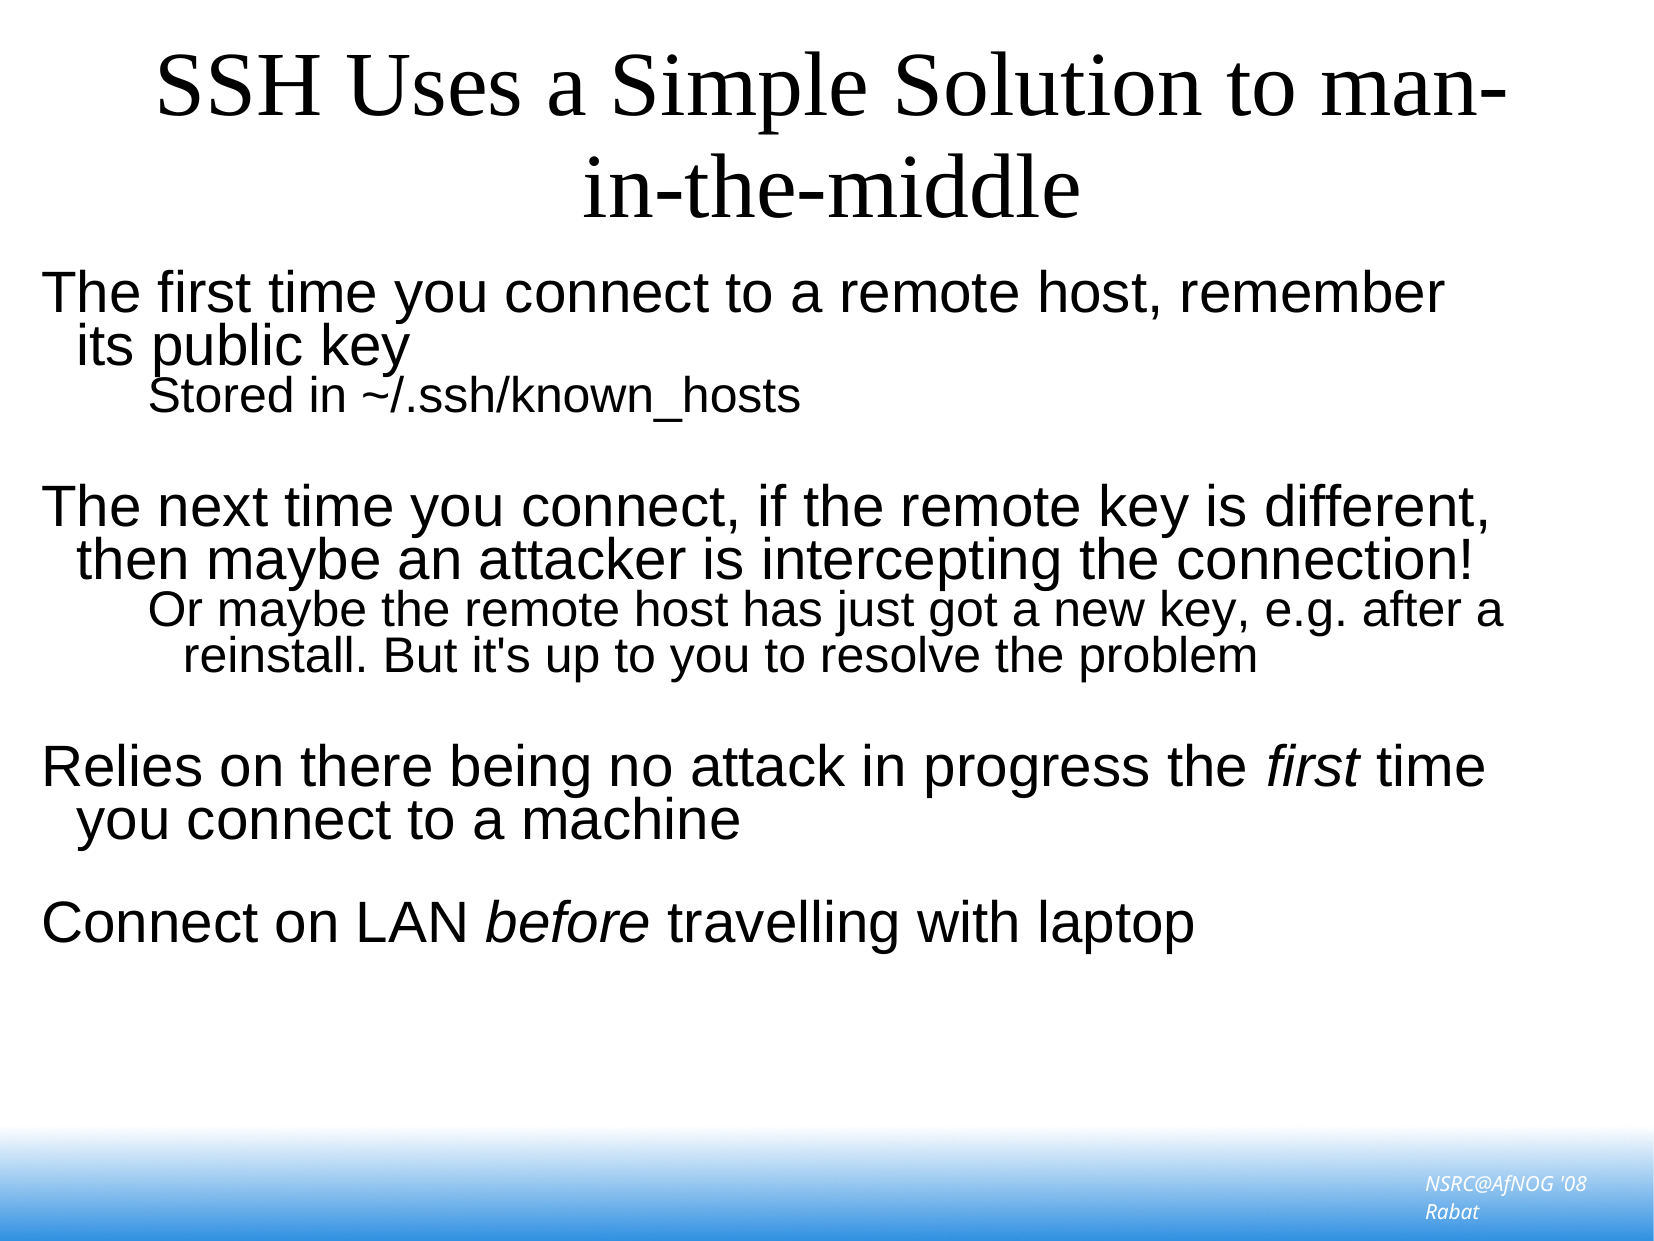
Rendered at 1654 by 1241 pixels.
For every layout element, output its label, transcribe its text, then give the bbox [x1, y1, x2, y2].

picture [0, 1124, 1654, 1241]
title SSH Uses a Simple Solution to man-in-the-middle [136, 33, 1530, 265]
list The first time you connect to a remote host, remember its public key Stored in ~/.ssh/known_hosts The next time you connect, if the remote key is different, then maybe an attacker is intercepting the connection! Or maybe the remote host has just got a new key, e.g. after a reinstall. But it's up to you to resolve the problem Relies on there being no attack in progress the first time you connect to a machine Connect on LAN before travelling with laptop [5, 269, 1519, 1205]
